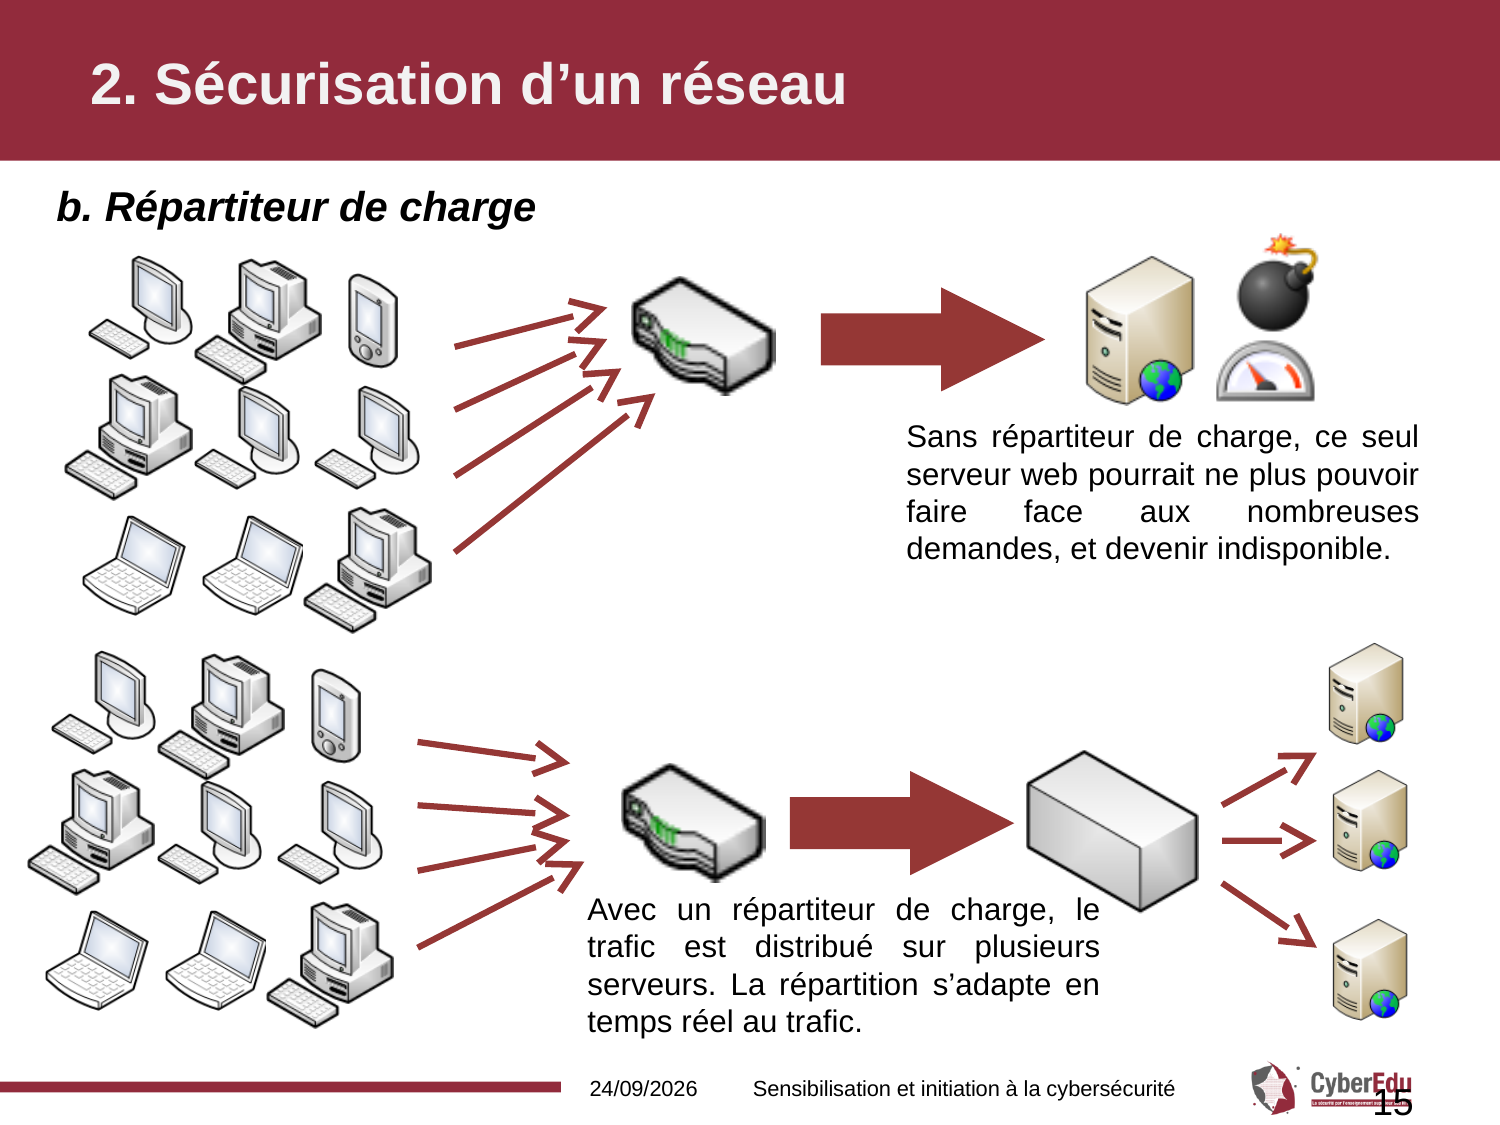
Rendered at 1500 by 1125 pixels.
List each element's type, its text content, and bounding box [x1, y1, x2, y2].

picture [1332, 769, 1408, 872]
picture [631, 276, 776, 396]
picture [348, 273, 398, 369]
picture [82, 515, 186, 616]
picture [51, 650, 156, 755]
picture [1026, 749, 1199, 914]
picture [1246, 1060, 1412, 1115]
picture [45, 910, 149, 1011]
picture [27, 768, 155, 896]
picture [1332, 918, 1408, 1021]
picture [88, 255, 193, 360]
picture [194, 258, 420, 490]
picture [311, 668, 361, 764]
text_box b. Répartiteur de charge [41, 172, 1471, 268]
picture [202, 506, 432, 634]
picture [1215, 232, 1329, 408]
picture [621, 763, 766, 881]
footer Sensibilisation et initiation à la cybersécurité [738, 1057, 1236, 1118]
slide_number 15/11/2020 [561, 1057, 727, 1118]
picture [1085, 255, 1195, 406]
picture [64, 373, 193, 501]
picture [1328, 642, 1404, 745]
text_box Avec un répartiteur de charge, le trafic est distribué sur plusieurs serveurs. La répartition s’adapte en temps réel au trafic. [572, 881, 1117, 1046]
text_box Sans répartiteur de charge, ce seul serveur web pourrait ne plus pouvoir faire face aux nombreuses demandes, et devenir indisponible. [891, 408, 1436, 574]
picture [165, 901, 394, 1029]
title 2. Sécurisation d’un réseau [75, 1, 1425, 161]
picture [157, 653, 383, 885]
